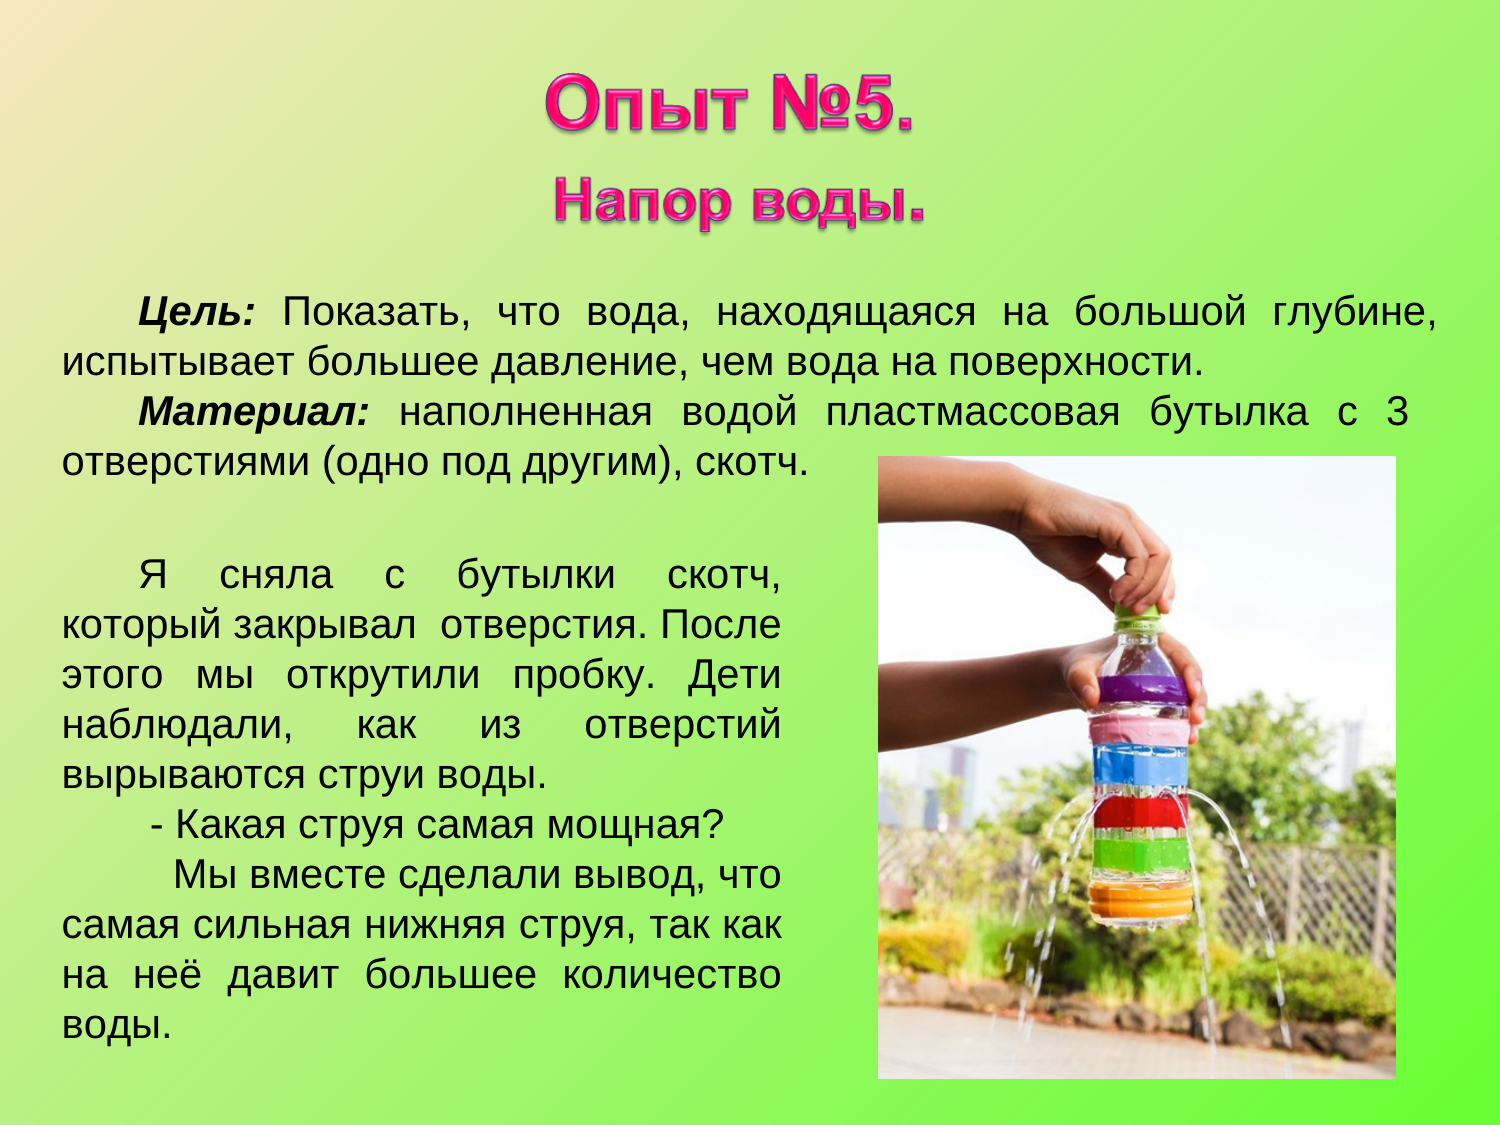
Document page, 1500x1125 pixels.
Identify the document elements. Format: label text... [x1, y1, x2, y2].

text_box Я сняла с бутылки скотч, который закрывал отверстия. После этого мы открутили пробку. Дети наблюдали, как из отверстий вырываются струи воды. - Какая струя самая мощная? Мы вместе сделали вывод, что самая сильная нижняя струя, так как на неё давит большее количество воды. [46, 538, 797, 1055]
picture [491, 30, 980, 248]
picture [878, 456, 1396, 1079]
text_box Цель: Показать, что вода, находящаяся на большой глубине, испытывает большее давление, чем вода на поверхности. Материал: наполненная водой пластмассовая бутылка с 3 отверстиями (одно под другим), скотч. [46, 275, 1454, 492]
